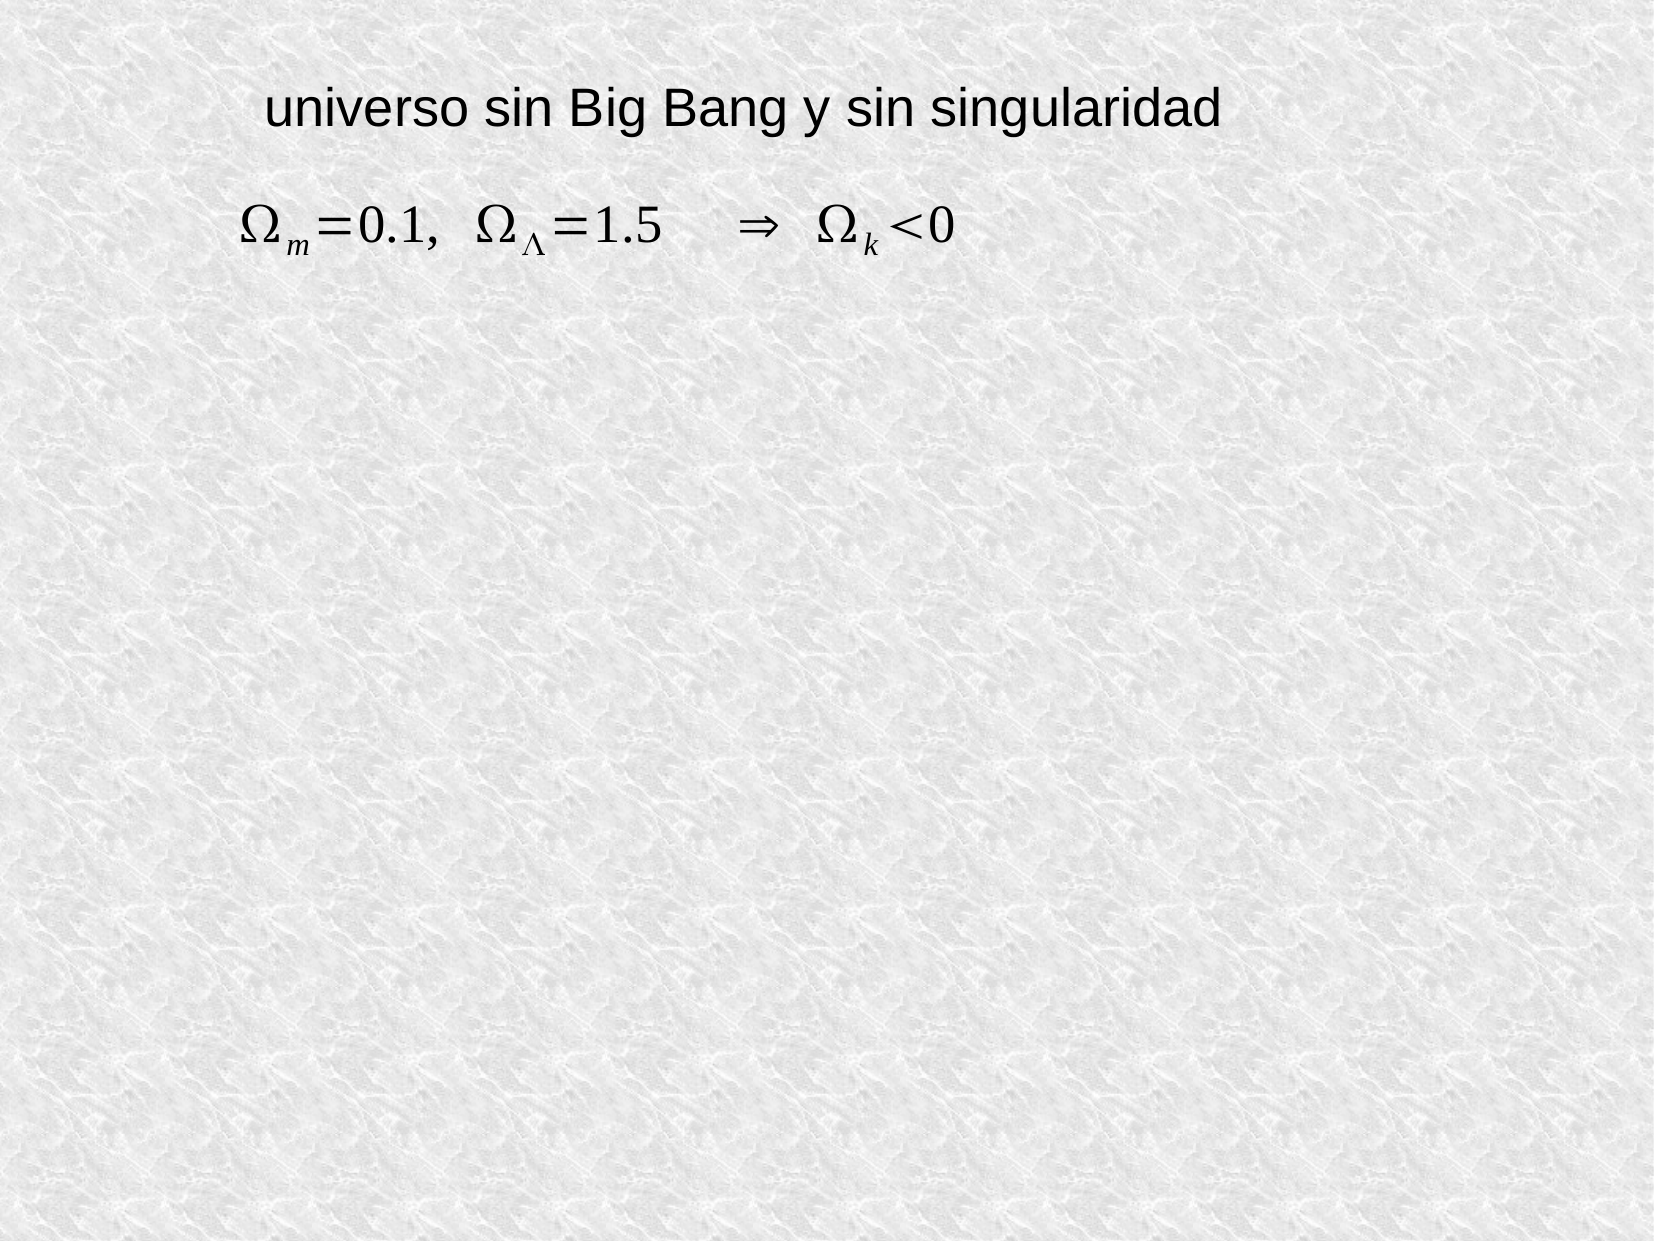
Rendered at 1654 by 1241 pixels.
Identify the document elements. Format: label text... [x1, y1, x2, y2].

picture [0, 0, 1654, 1241]
chart [225, 195, 969, 263]
text_box universo sin Big Bang y sin singularidad [249, 69, 1163, 151]
